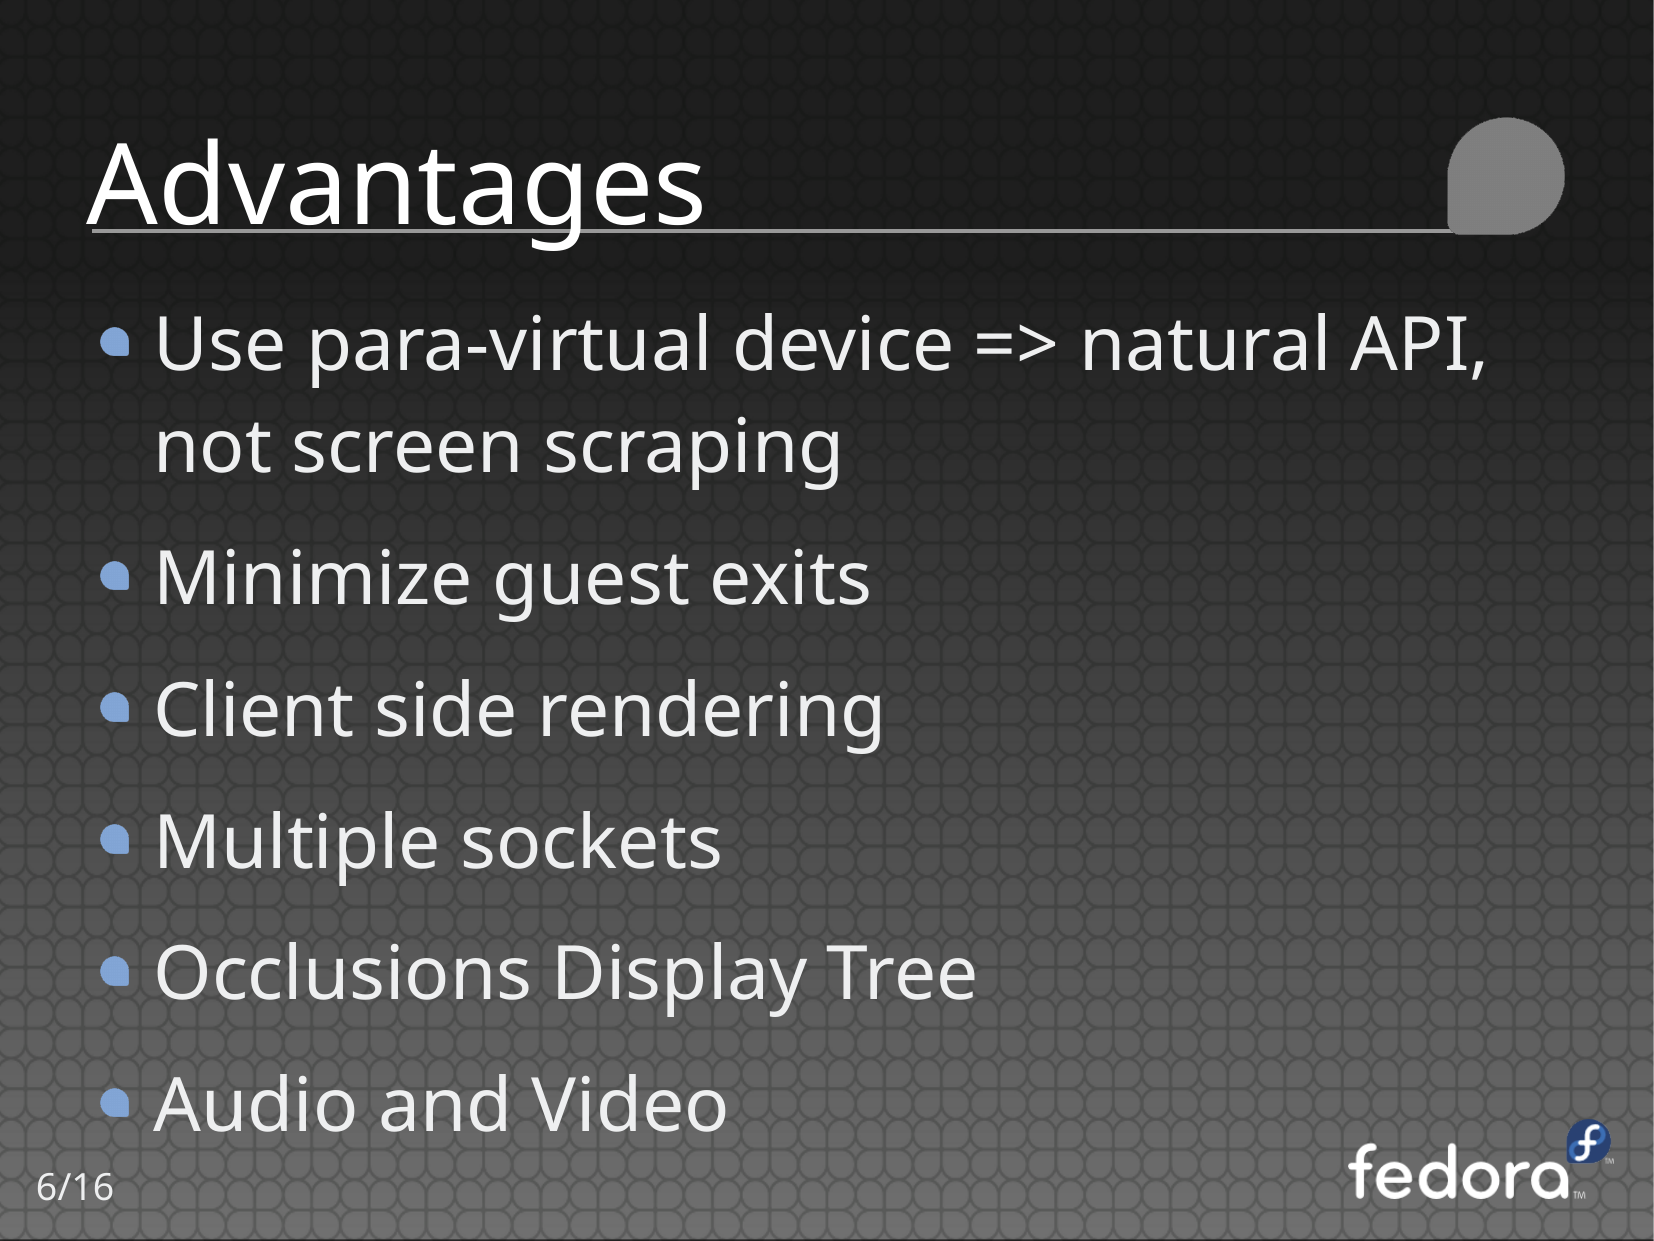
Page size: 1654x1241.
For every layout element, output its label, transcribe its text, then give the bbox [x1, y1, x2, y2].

picture [0, 0, 1654, 1241]
list Use para-virtual device => natural API, not screen scraping Minimize guest exits Client side rendering Multiple sockets Occlusions Display Tree Audio and Video [82, 290, 1571, 1094]
title Advantages [86, 112, 1576, 249]
